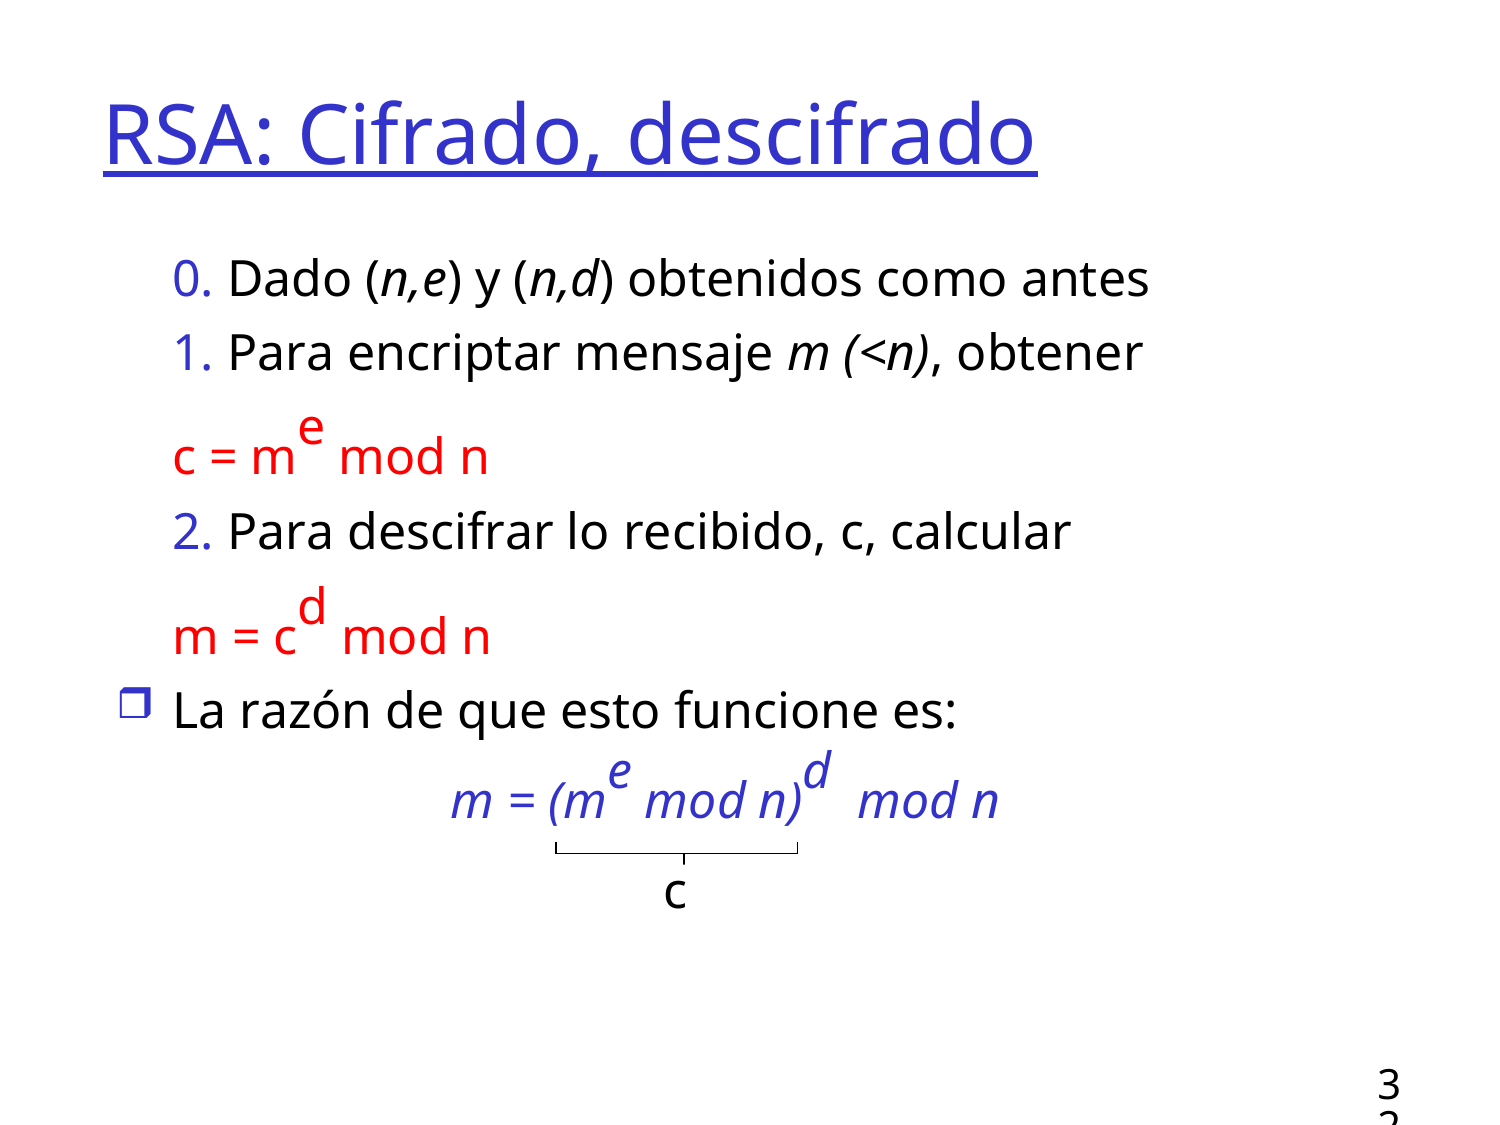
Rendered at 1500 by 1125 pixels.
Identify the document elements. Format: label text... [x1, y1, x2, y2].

title RSA: Cifrado, descifrado [87, 16, 1363, 247]
list 0. Dado (n,e) y (n,d) obtenidos como antes 1. Para encriptar mensaje m (<n), obtener c = me mod n 2. Para descifrar lo recibido, c, calcular m = cd mod n La razón de que esto funcione es: [101, 238, 1377, 1041]
